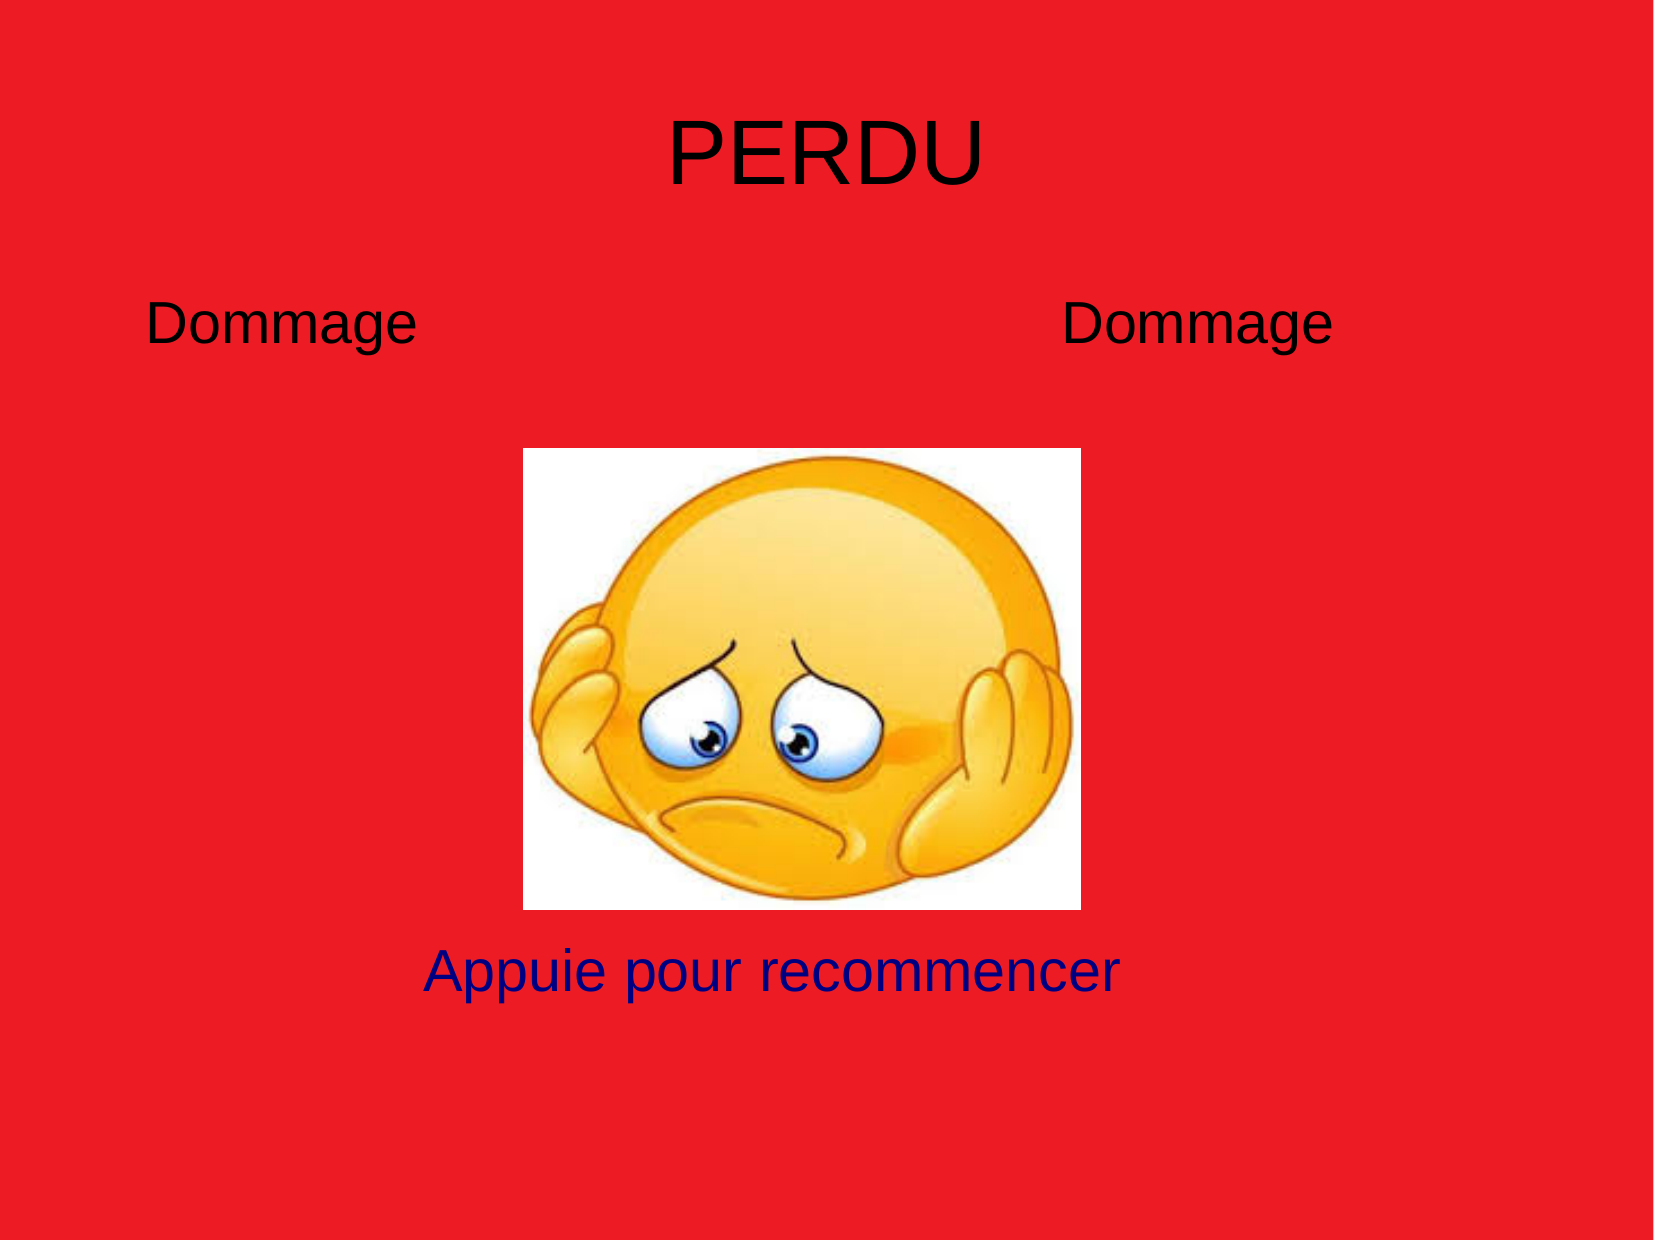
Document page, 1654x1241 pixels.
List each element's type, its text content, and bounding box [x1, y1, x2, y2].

picture [523, 448, 1081, 910]
list Dommage Dommage Appuie pour recommencer [82, 290, 1571, 1010]
title PERDU [82, 49, 1571, 257]
